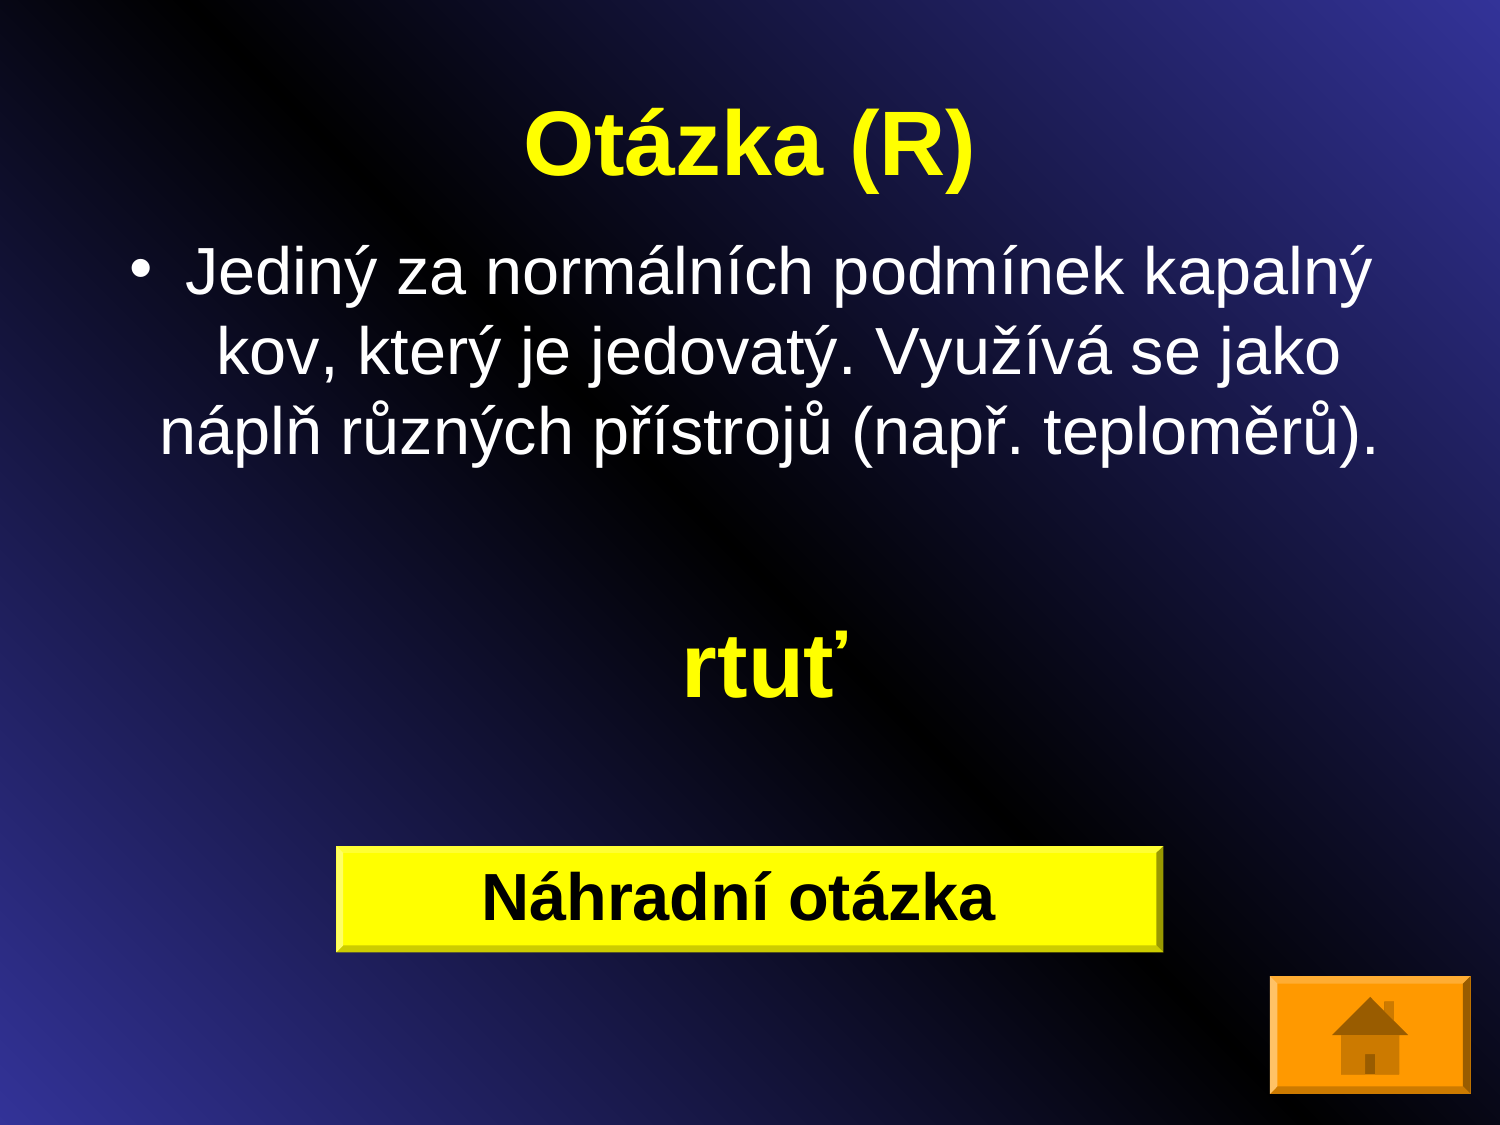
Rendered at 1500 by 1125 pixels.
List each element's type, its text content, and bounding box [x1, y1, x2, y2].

list Jediný za normálních podmínek kapalný kov, který je jedovatý. Využívá se jako náplň různých přístrojů (např. teploměrů). [76, 220, 1427, 504]
text_box rtuť [667, 597, 940, 724]
text_box Náhradní otázka [466, 846, 1022, 942]
title Otázka (R) [75, 45, 1426, 233]
text_box [337, 846, 1164, 953]
text_box [1271, 976, 1471, 1094]
